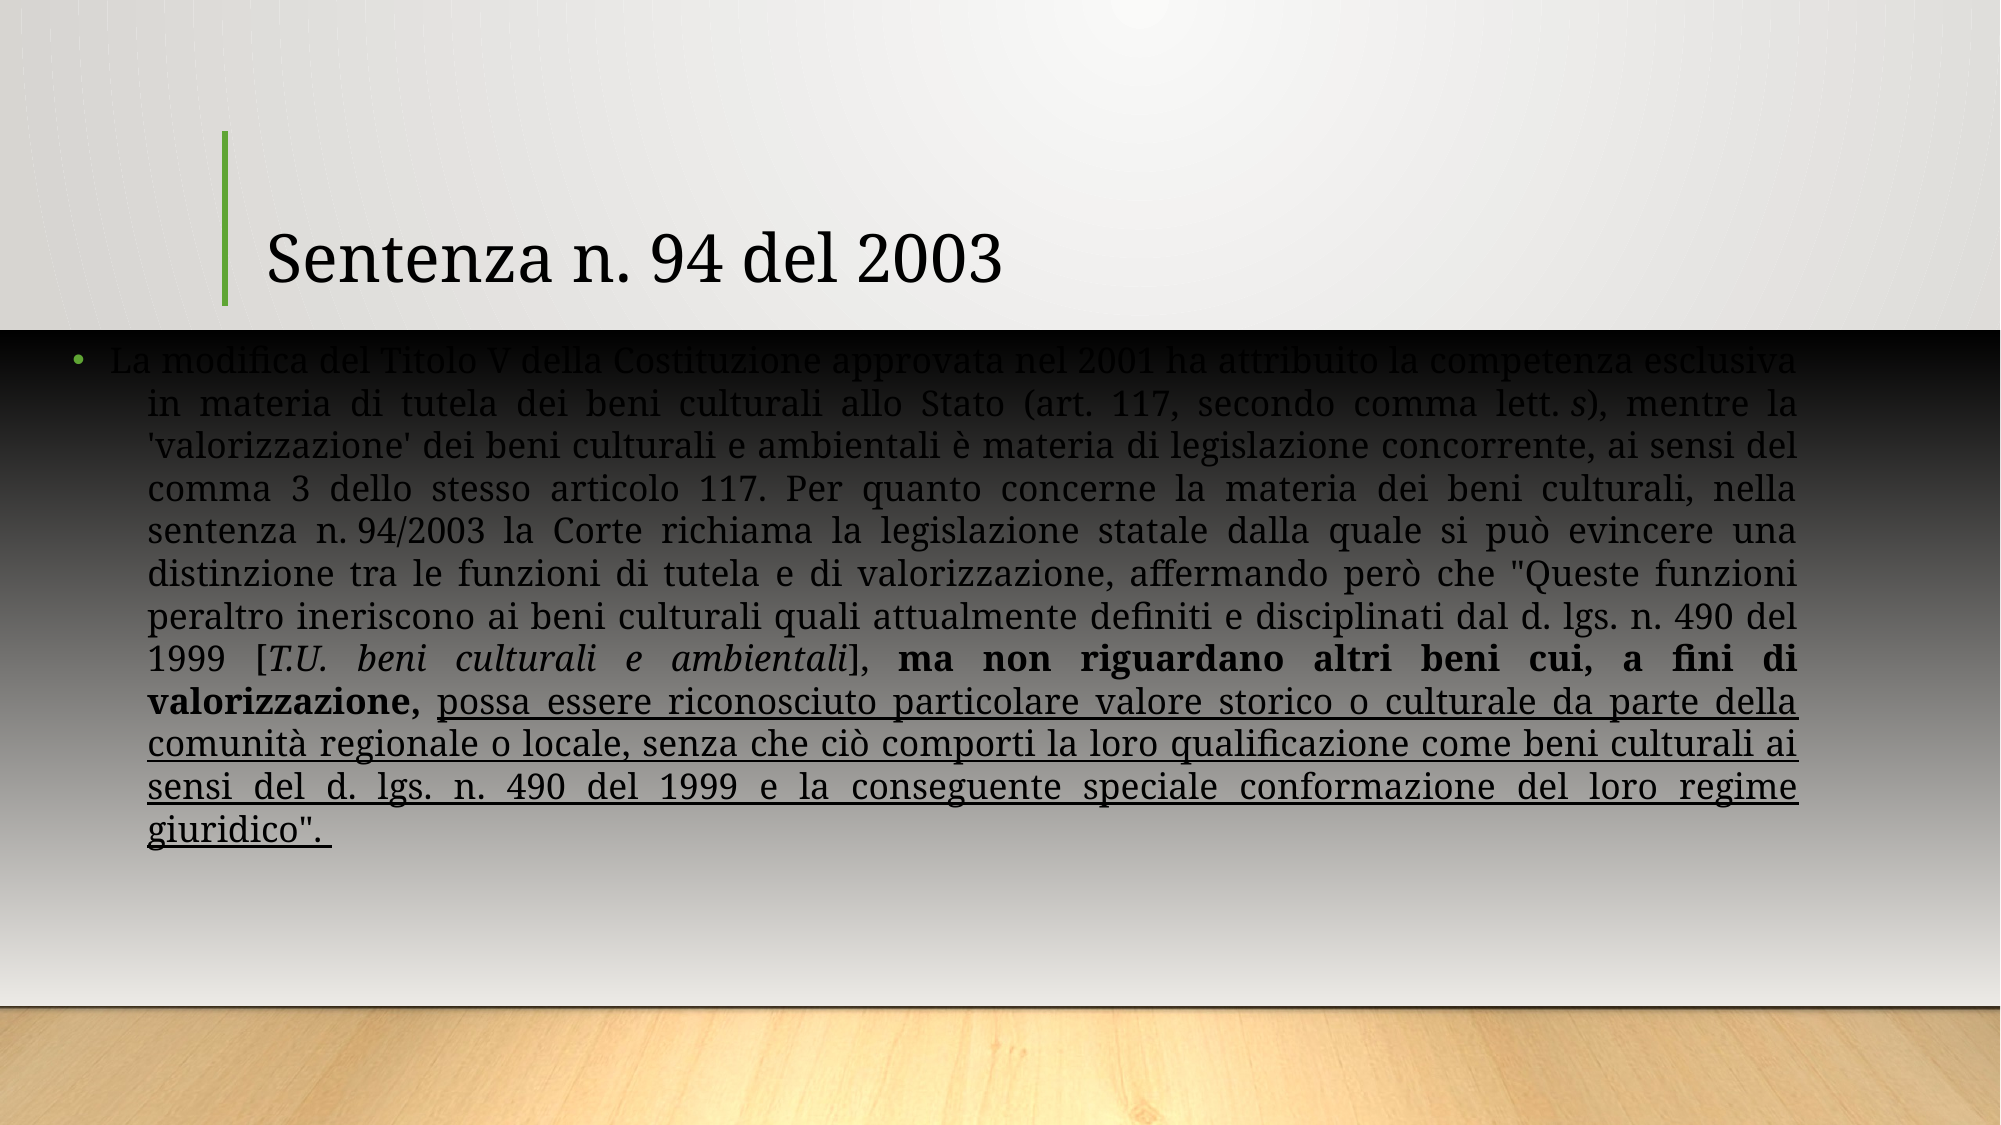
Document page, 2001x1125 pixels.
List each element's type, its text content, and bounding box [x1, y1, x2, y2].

list La modifica del Titolo V della Costituzione approvata nel 2001 ha attribuito la competenza esclusiva in materia di tutela dei beni culturali allo Stato (art. 117, secondo comma lett. s), mentre la 'valorizzazione' dei beni culturali e ambientali è materia di legislazione concorrente, ai sensi del comma 3 dello stesso articolo 117. Per quanto concerne la materia dei beni culturali, nella sentenza n. 94/2003 la Corte richiama la legislazione statale dalla quale si può evincere una distinzione tra le funzioni di tutela e di valorizzazione, affermando però che "Queste funzioni peraltro ineriscono ai beni culturali quali attualmente definiti e disciplinati dal d. lgs. n. 490 del 1999 [T.U. beni culturali e ambientali], ma non riguardano altri beni cui, a fini di valorizzazione, possa essere riconosciuto particolare valore storico o culturale da parte della comunità regionale o locale, senza che ciò comporti la loro qualificazione come beni culturali ai sensi del d. lgs. n. 490 del 1999 e la conseguente speciale conformazione del loro regime giuridico". [57, 330, 1814, 897]
title Sentenza n. 94 del 2003 [251, 131, 1814, 305]
